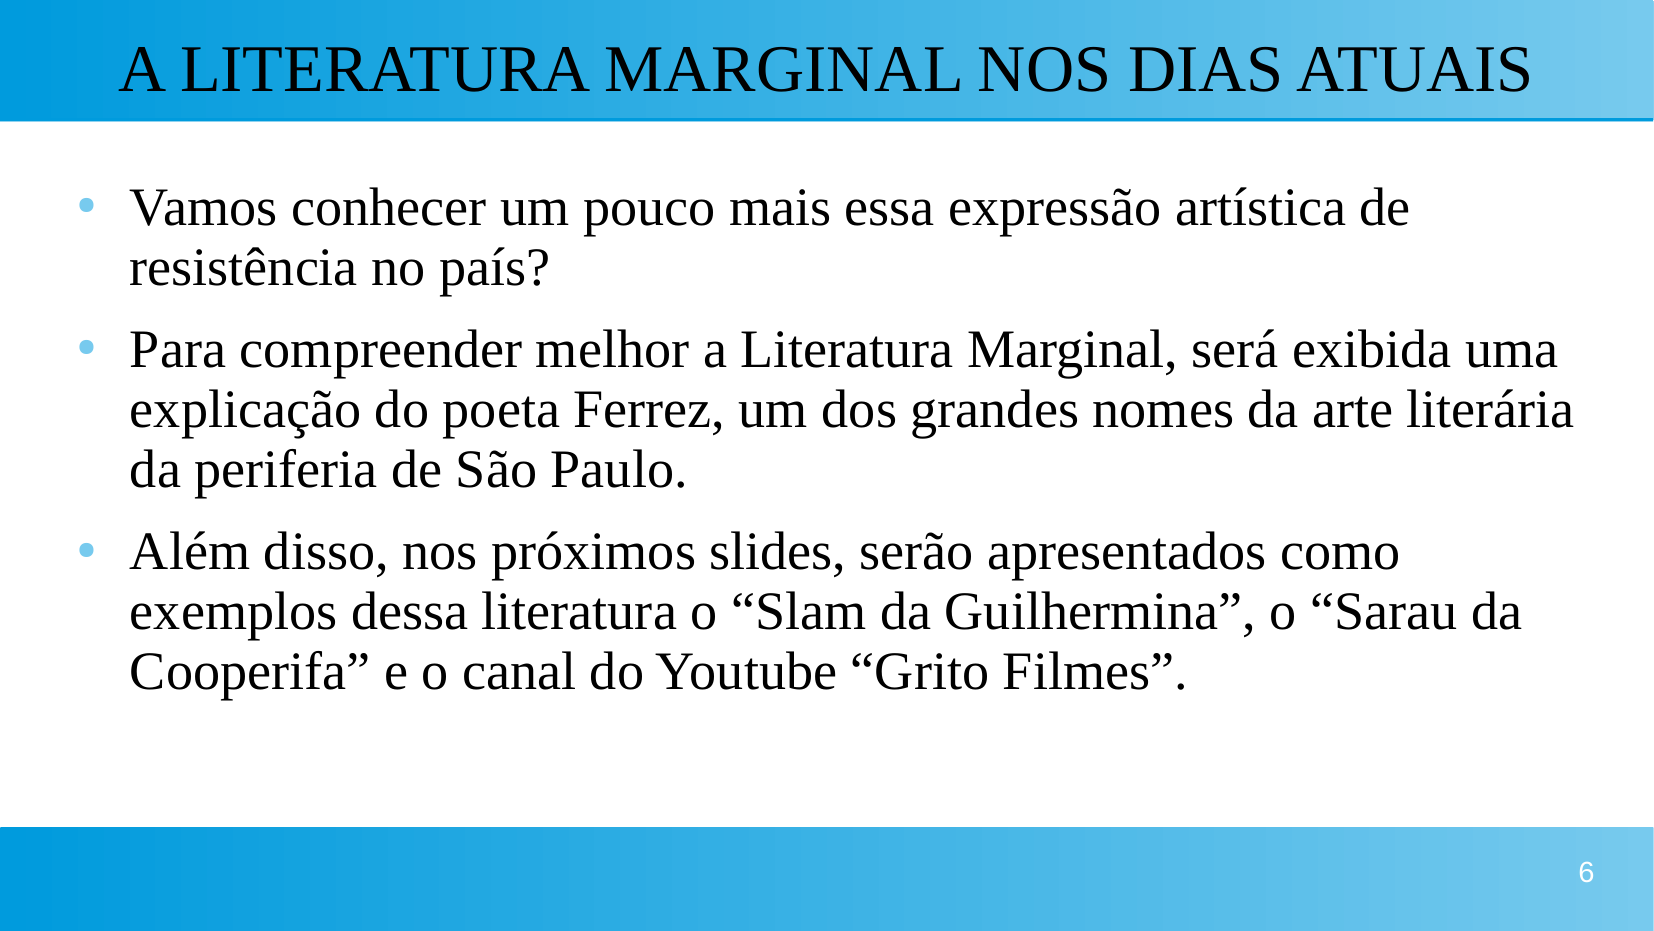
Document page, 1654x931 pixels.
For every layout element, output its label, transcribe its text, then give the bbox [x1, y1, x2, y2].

title A LITERATURA MARGINAL NOS DIAS ATUAIS [59, 29, 1595, 108]
list Vamos conhecer um pouco mais essa expressão artística de resistência no país? Para compreender melhor a Literatura Marginal, será exibida uma explicação do poeta Ferrez, um dos grandes nomes da arte literária da periferia de São Paulo. Além disso, nos próximos slides, serão apresentados como exemplos dessa literatura o “Slam da Guilhermina”, o “Sarau da Cooperifa” e o canal do Youtube “Grito Filmes”. [59, 177, 1595, 768]
